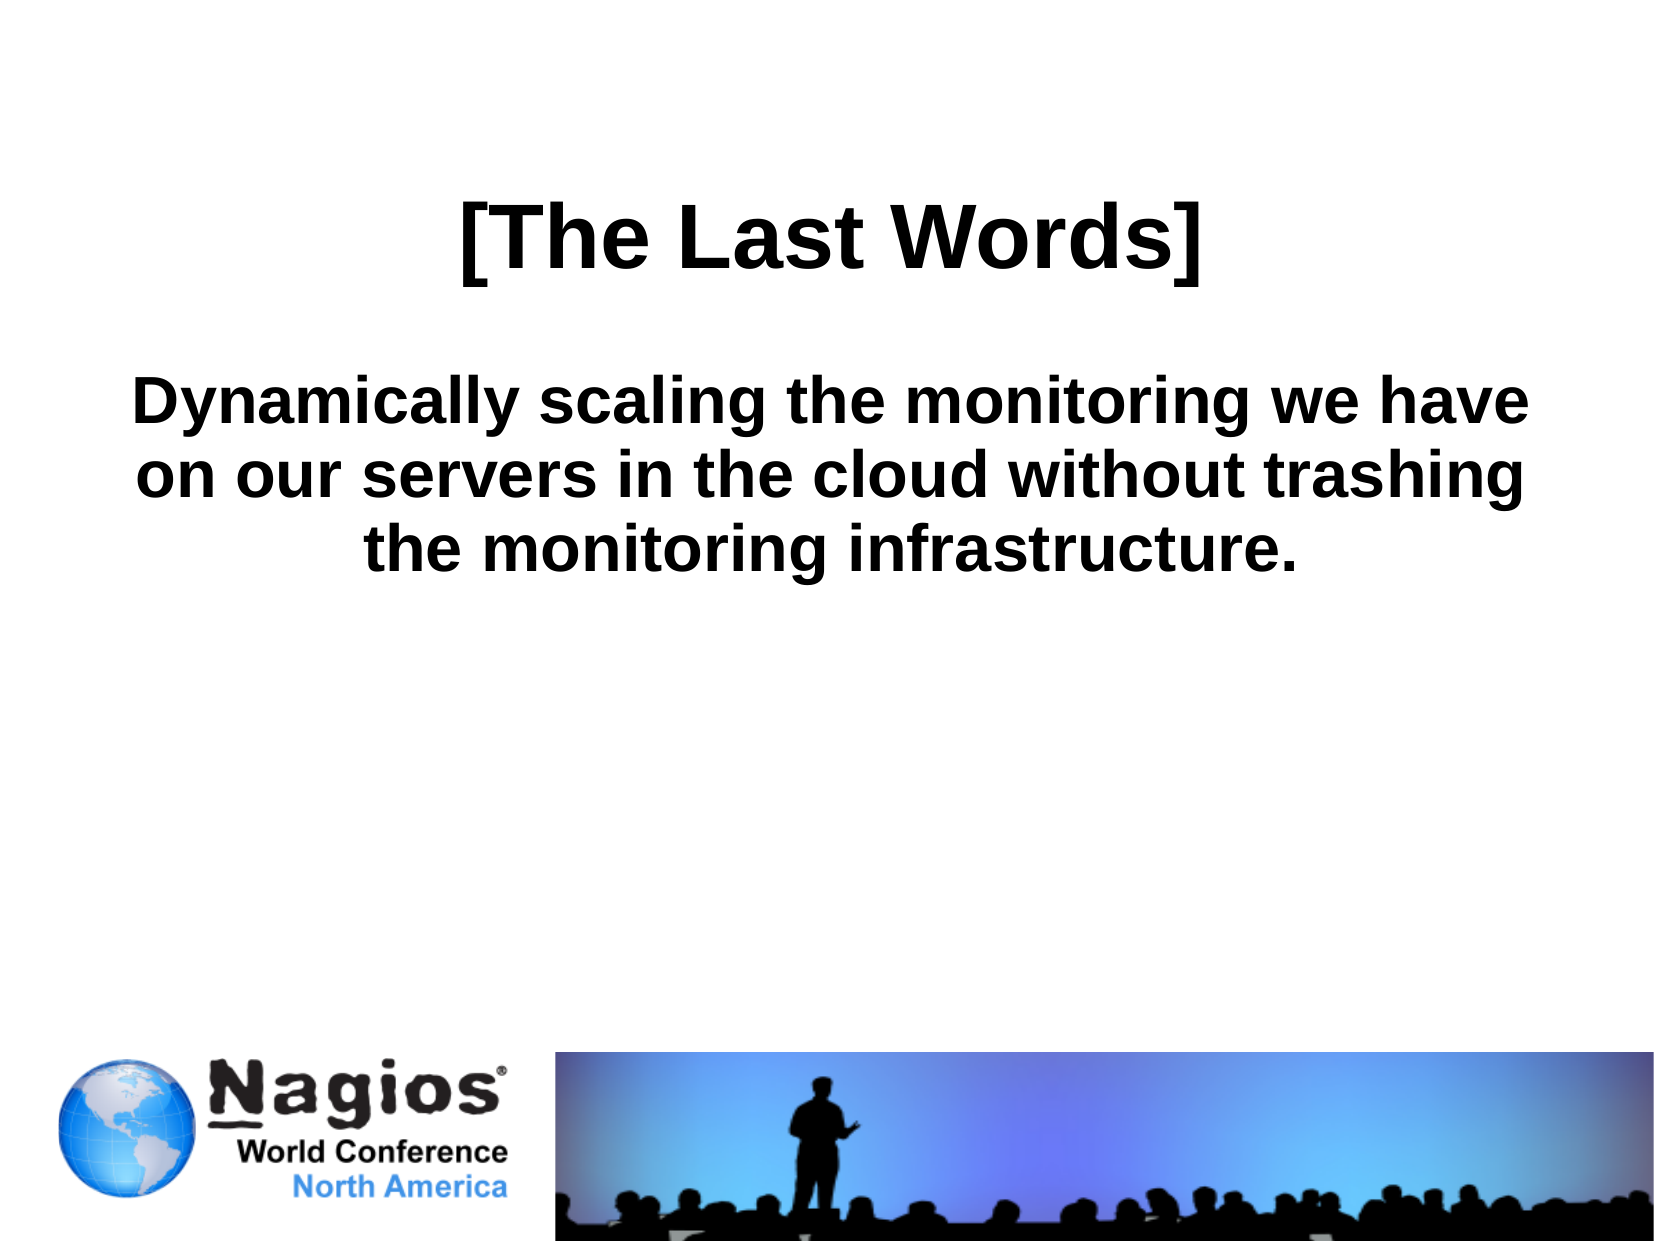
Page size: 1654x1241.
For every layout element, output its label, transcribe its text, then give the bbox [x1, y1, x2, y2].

picture [58, 1058, 509, 1228]
picture [555, 1052, 1654, 1241]
title [The Last Words] Dynamically scaling the monitoring we have on our servers in the cloud without trashing the monitoring infrastructure. [87, 180, 1576, 587]
